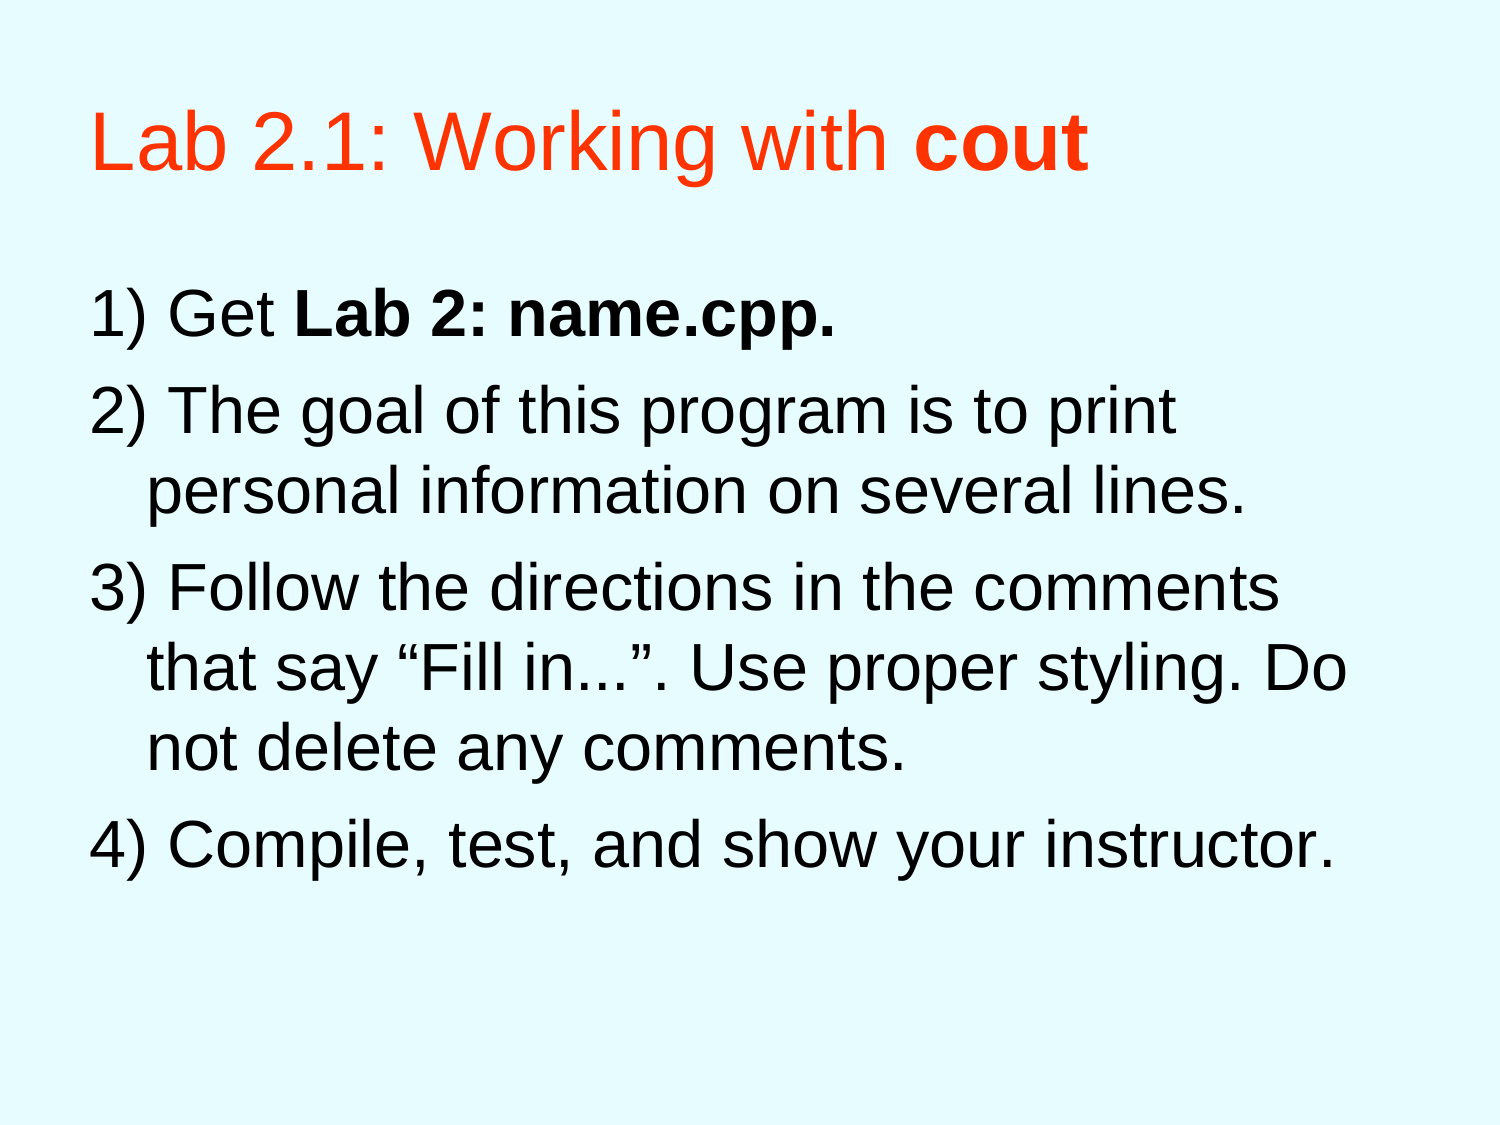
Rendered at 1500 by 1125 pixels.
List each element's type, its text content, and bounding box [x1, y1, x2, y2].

title Lab 2.1: Working with cout [75, 45, 1423, 231]
list Get Lab 2: name.cpp. The goal of this program is to print personal information on several lines. Follow the directions in the comments that say “Fill in...”. Use proper styling. Do not delete any comments. Compile, test, and show your instructor. [75, 262, 1423, 1003]
